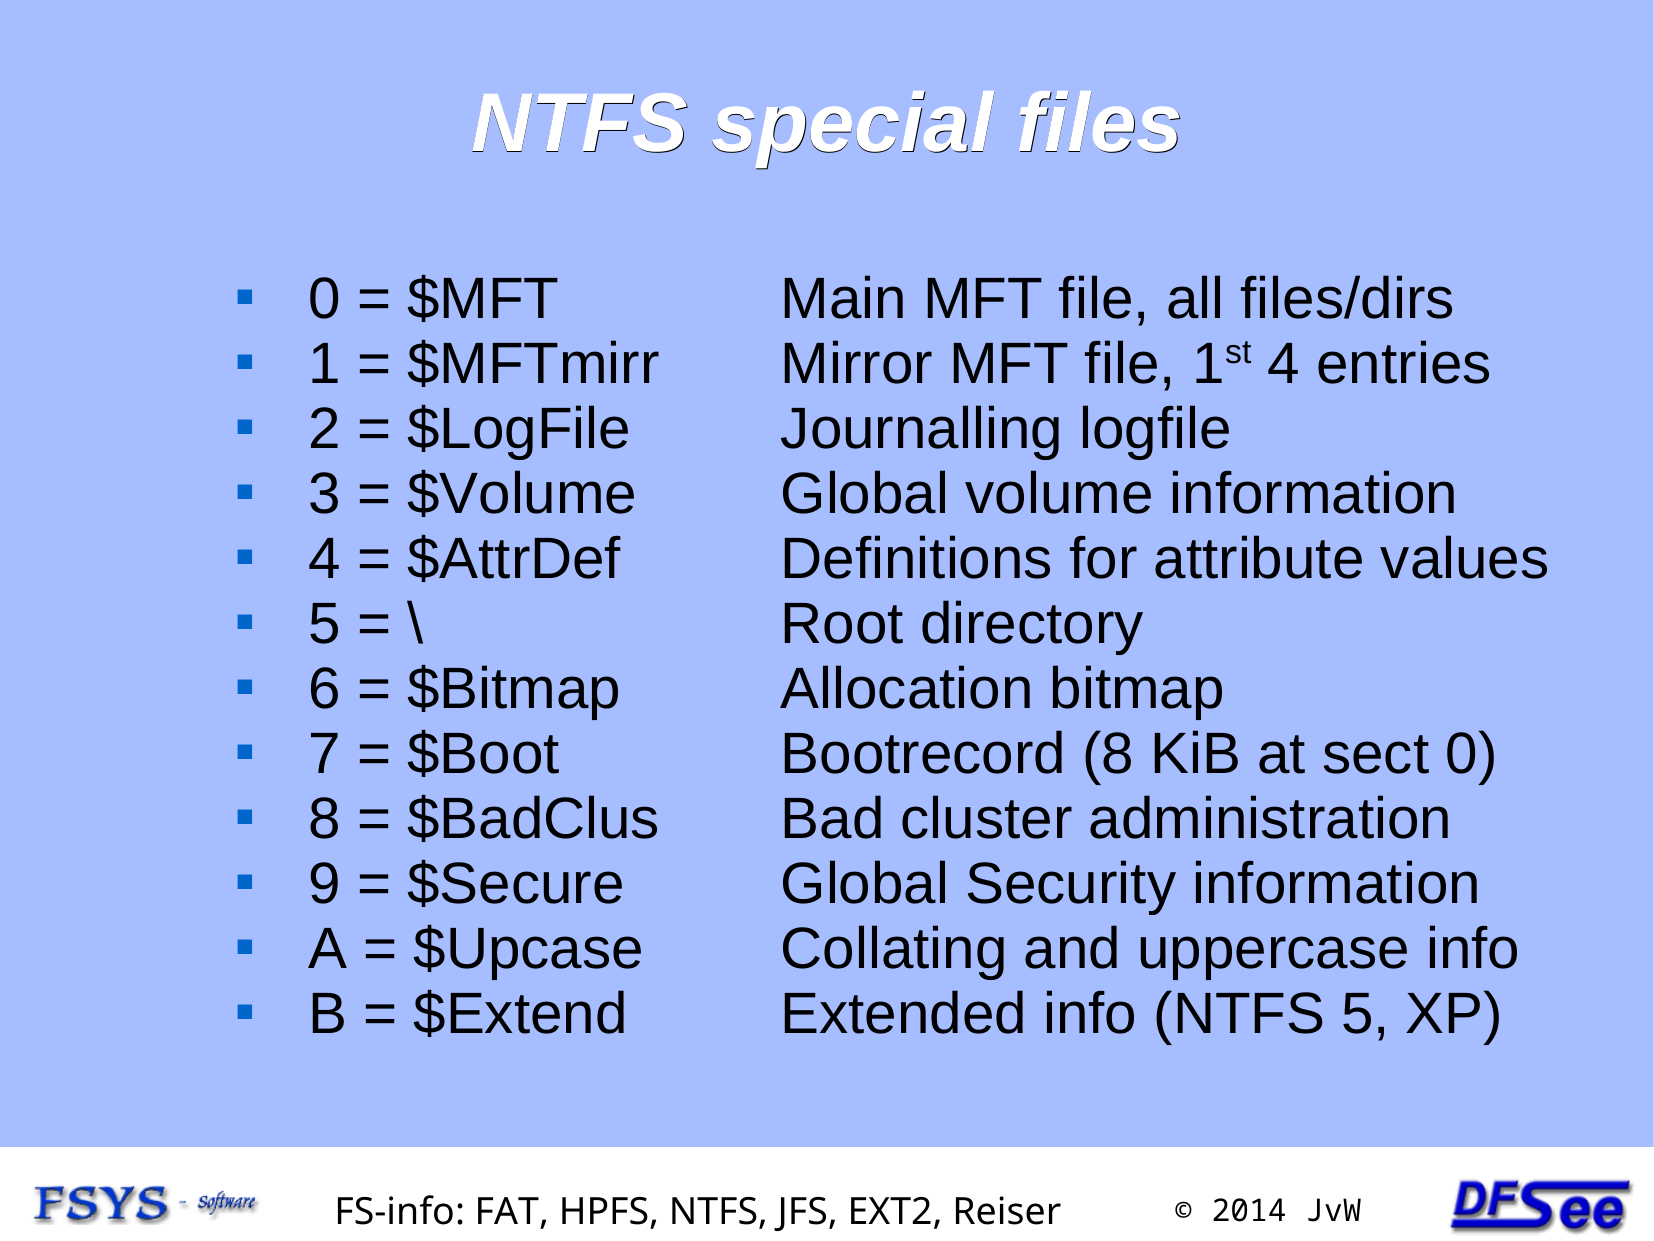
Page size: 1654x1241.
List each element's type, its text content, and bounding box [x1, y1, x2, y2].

picture [29, 1181, 265, 1225]
list 0 = $MFT Main MFT file, all files/dirs 1 = $MFTmirr Mirror MFT file, 1st 4 entries 2 = $LogFile Journalling logfile 3 = $Volume Global volume information 4 = $AttrDef Definitions for attribute values 5 = \ Root directory 6 = $Bitmap Allocation bitmap 7 = $Boot Bootrecord (8 KiB at sect 0) 8 = $BadClus Bad cluster administration 9 = $Secure Global Security information A = $Upcase Collating and uppercase info B = $Extend Extended info (NTFS 5, XP) [178, 265, 1570, 1147]
title NTFS special files [121, 19, 1534, 227]
picture [1446, 1177, 1635, 1241]
